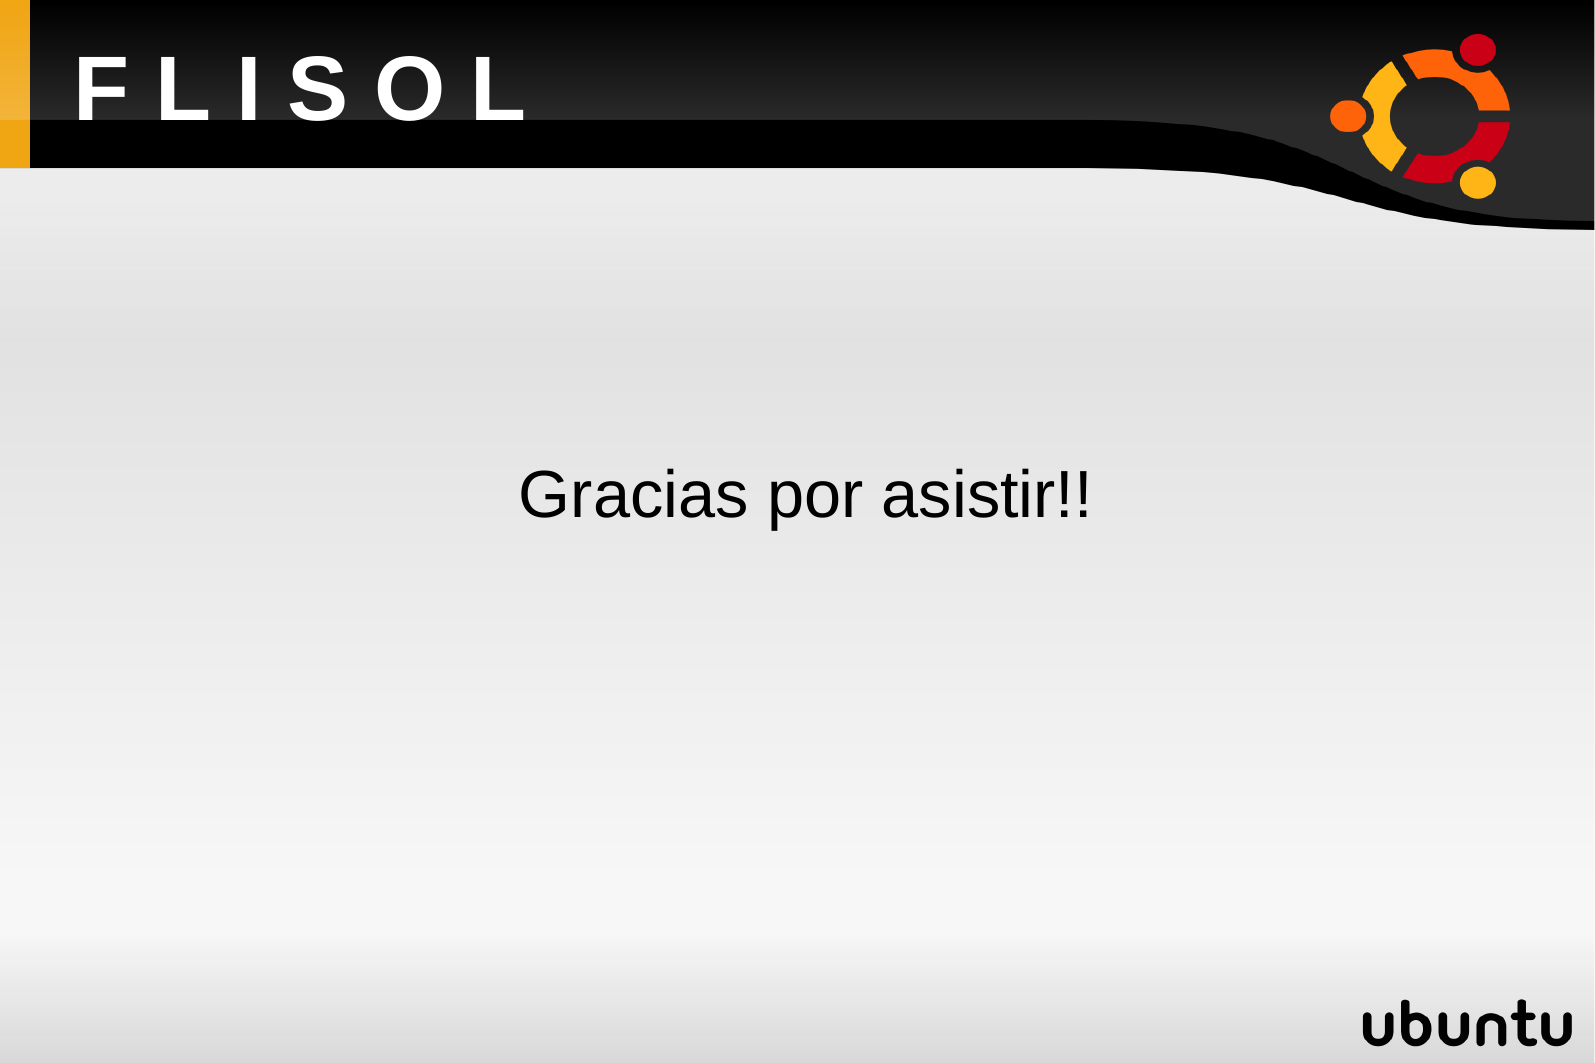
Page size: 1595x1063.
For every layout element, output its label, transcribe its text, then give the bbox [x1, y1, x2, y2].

title F L I S O L [74, 7, 1510, 171]
picture [0, 0, 1595, 1063]
list Gracias por asistir!! [79, 248, 1515, 936]
